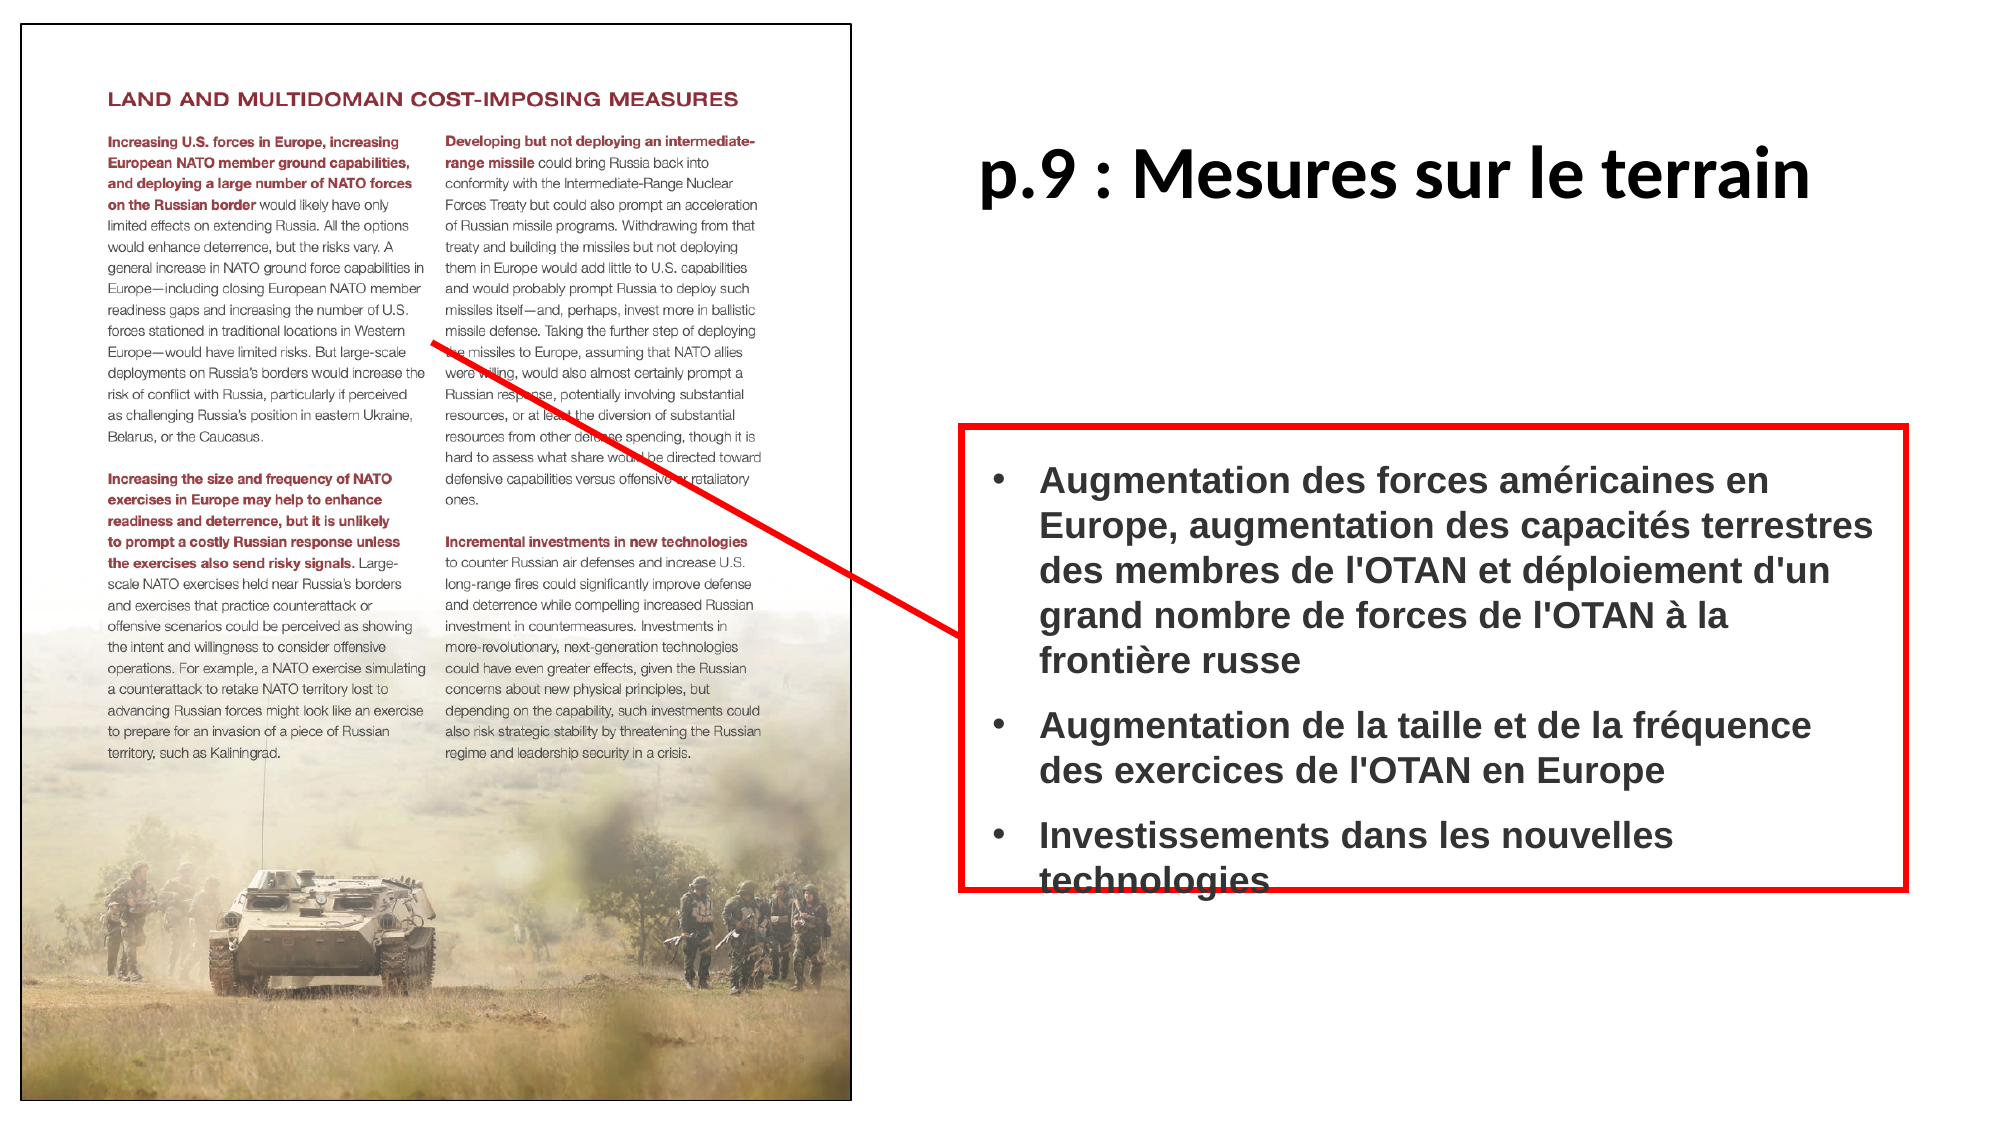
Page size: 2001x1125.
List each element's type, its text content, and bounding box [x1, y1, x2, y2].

picture [21, 24, 851, 1100]
text_box Augmentation des forces américaines en Europe, augmentation des capacités terrestres des membres de l'OTAN et déploiement d'un grand nombre de forces de l'OTAN à la frontière russe Augmentation de la taille et de la fréquence des exercices de l'OTAN en Europe Investissements dans les nouvelles technologies [977, 448, 1891, 909]
title p.9 : Mesures sur le terrain [963, 65, 1940, 283]
